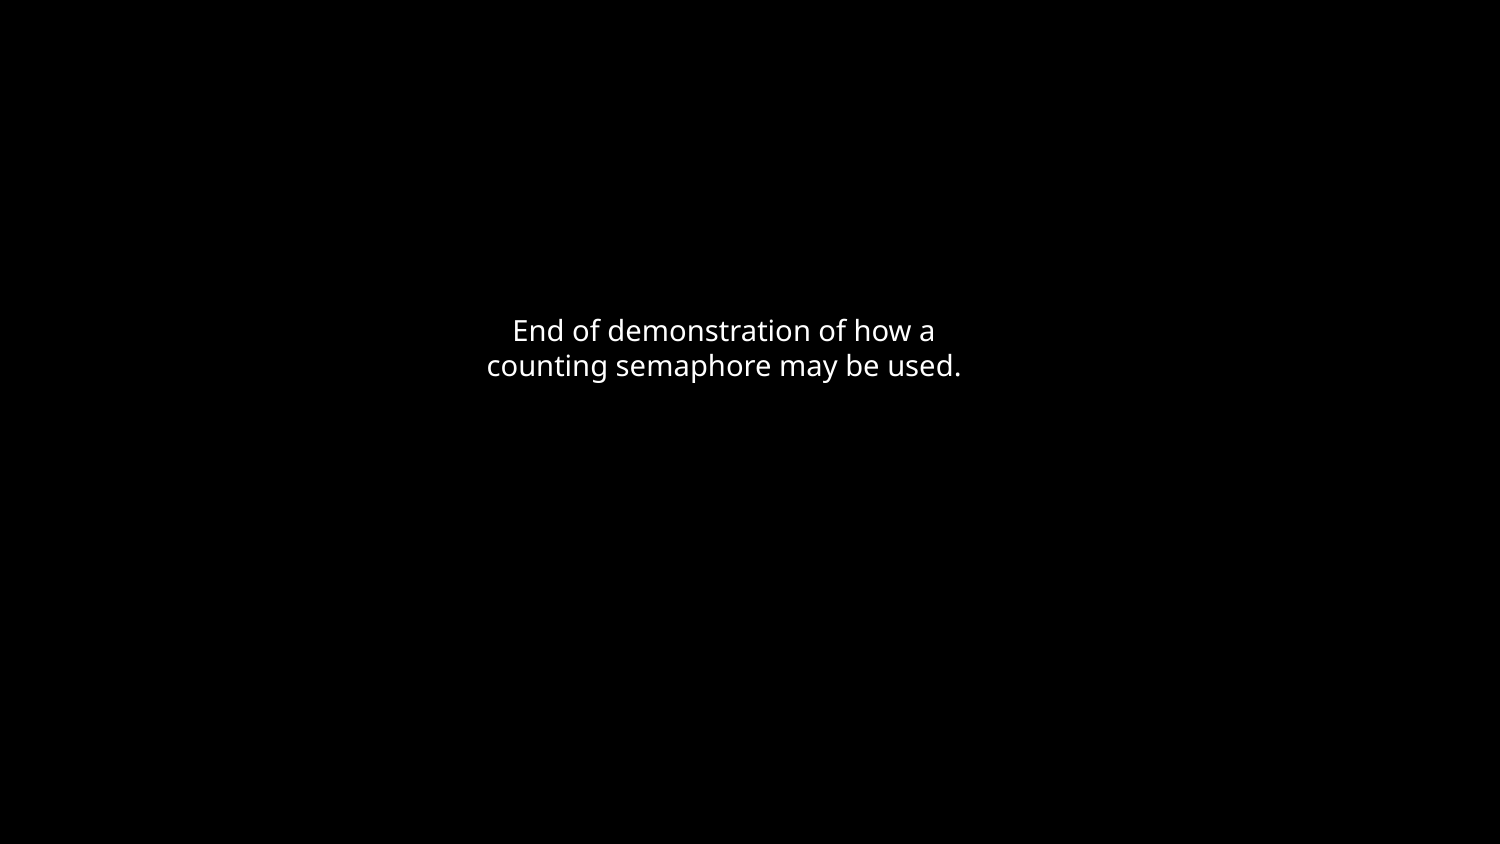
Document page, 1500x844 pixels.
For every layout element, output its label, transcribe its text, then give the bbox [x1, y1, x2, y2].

text_box End of demonstration of how a counting semaphore may be used. [0, 196, 1449, 498]
